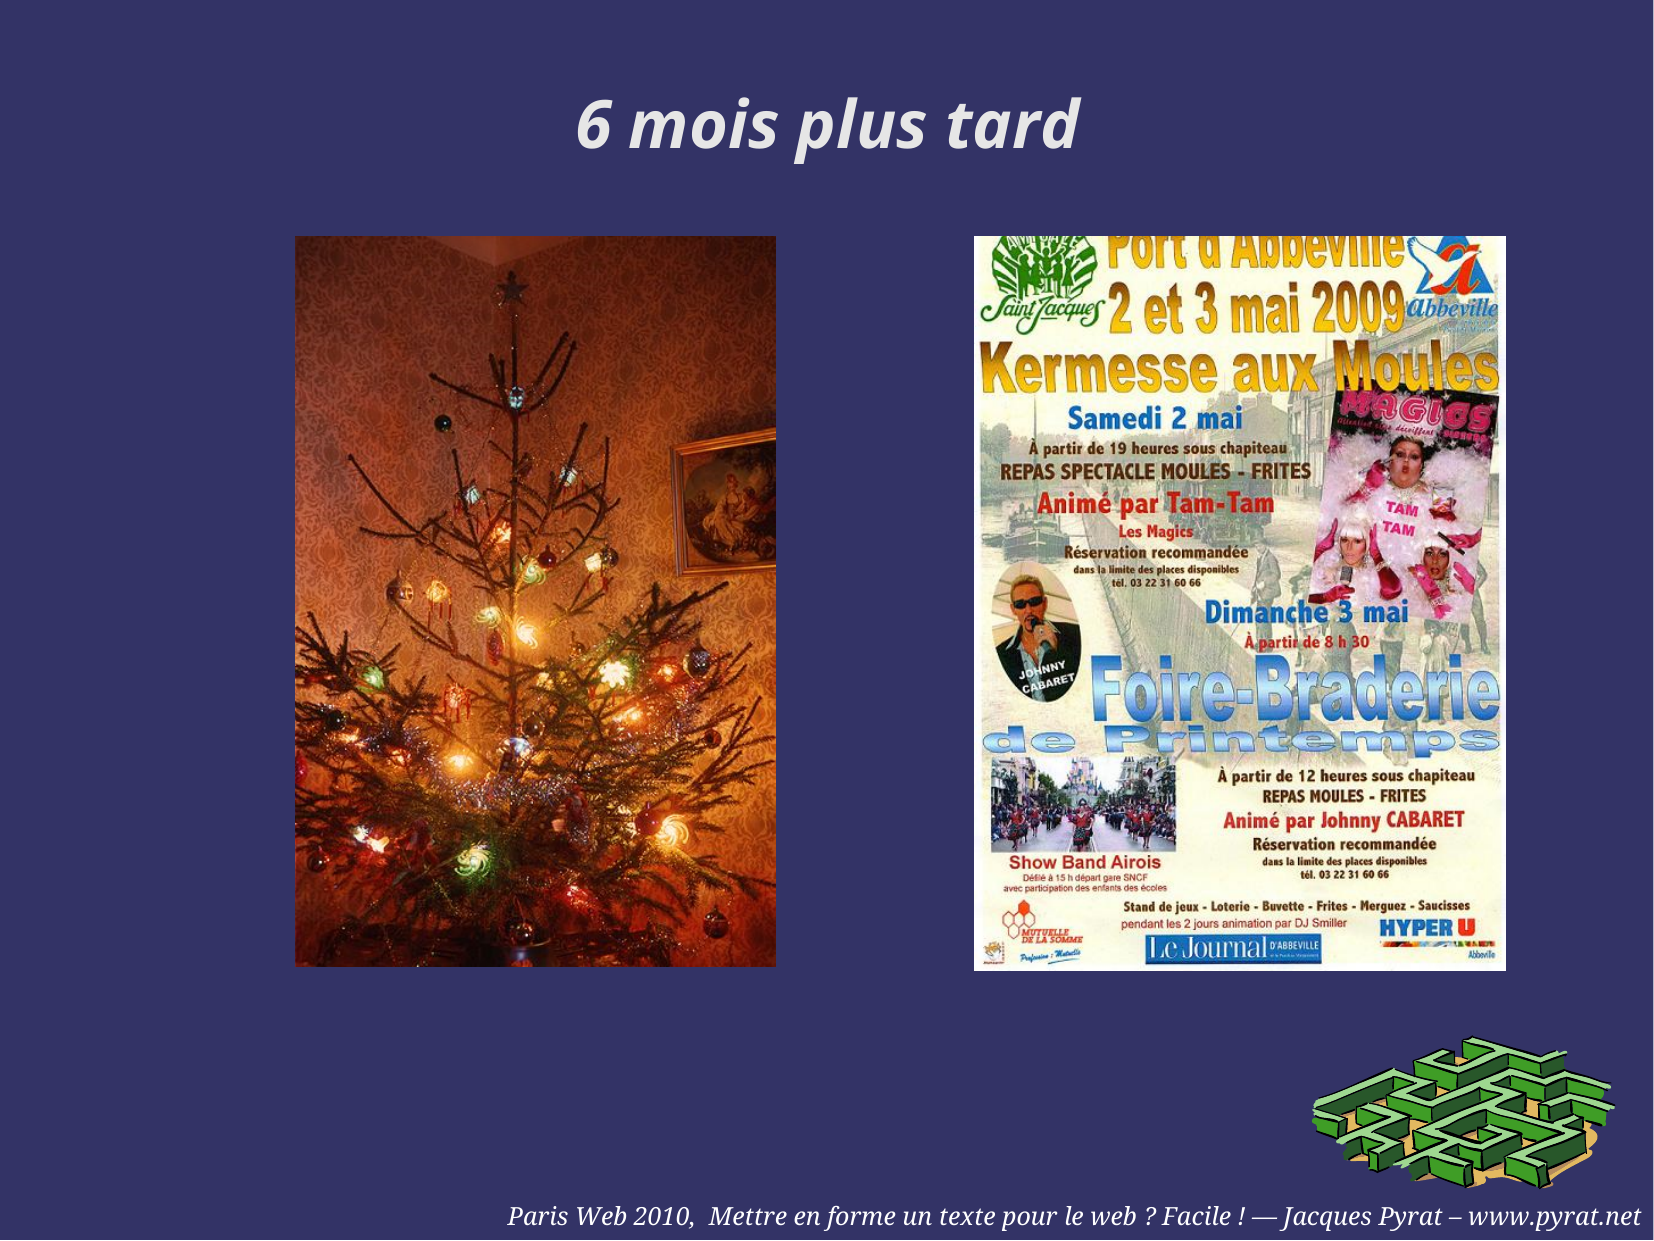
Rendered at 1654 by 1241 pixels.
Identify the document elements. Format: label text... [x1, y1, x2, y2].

title 6 mois plus tard [121, 19, 1534, 227]
picture [891, 236, 1570, 1146]
picture [178, 236, 858, 1146]
